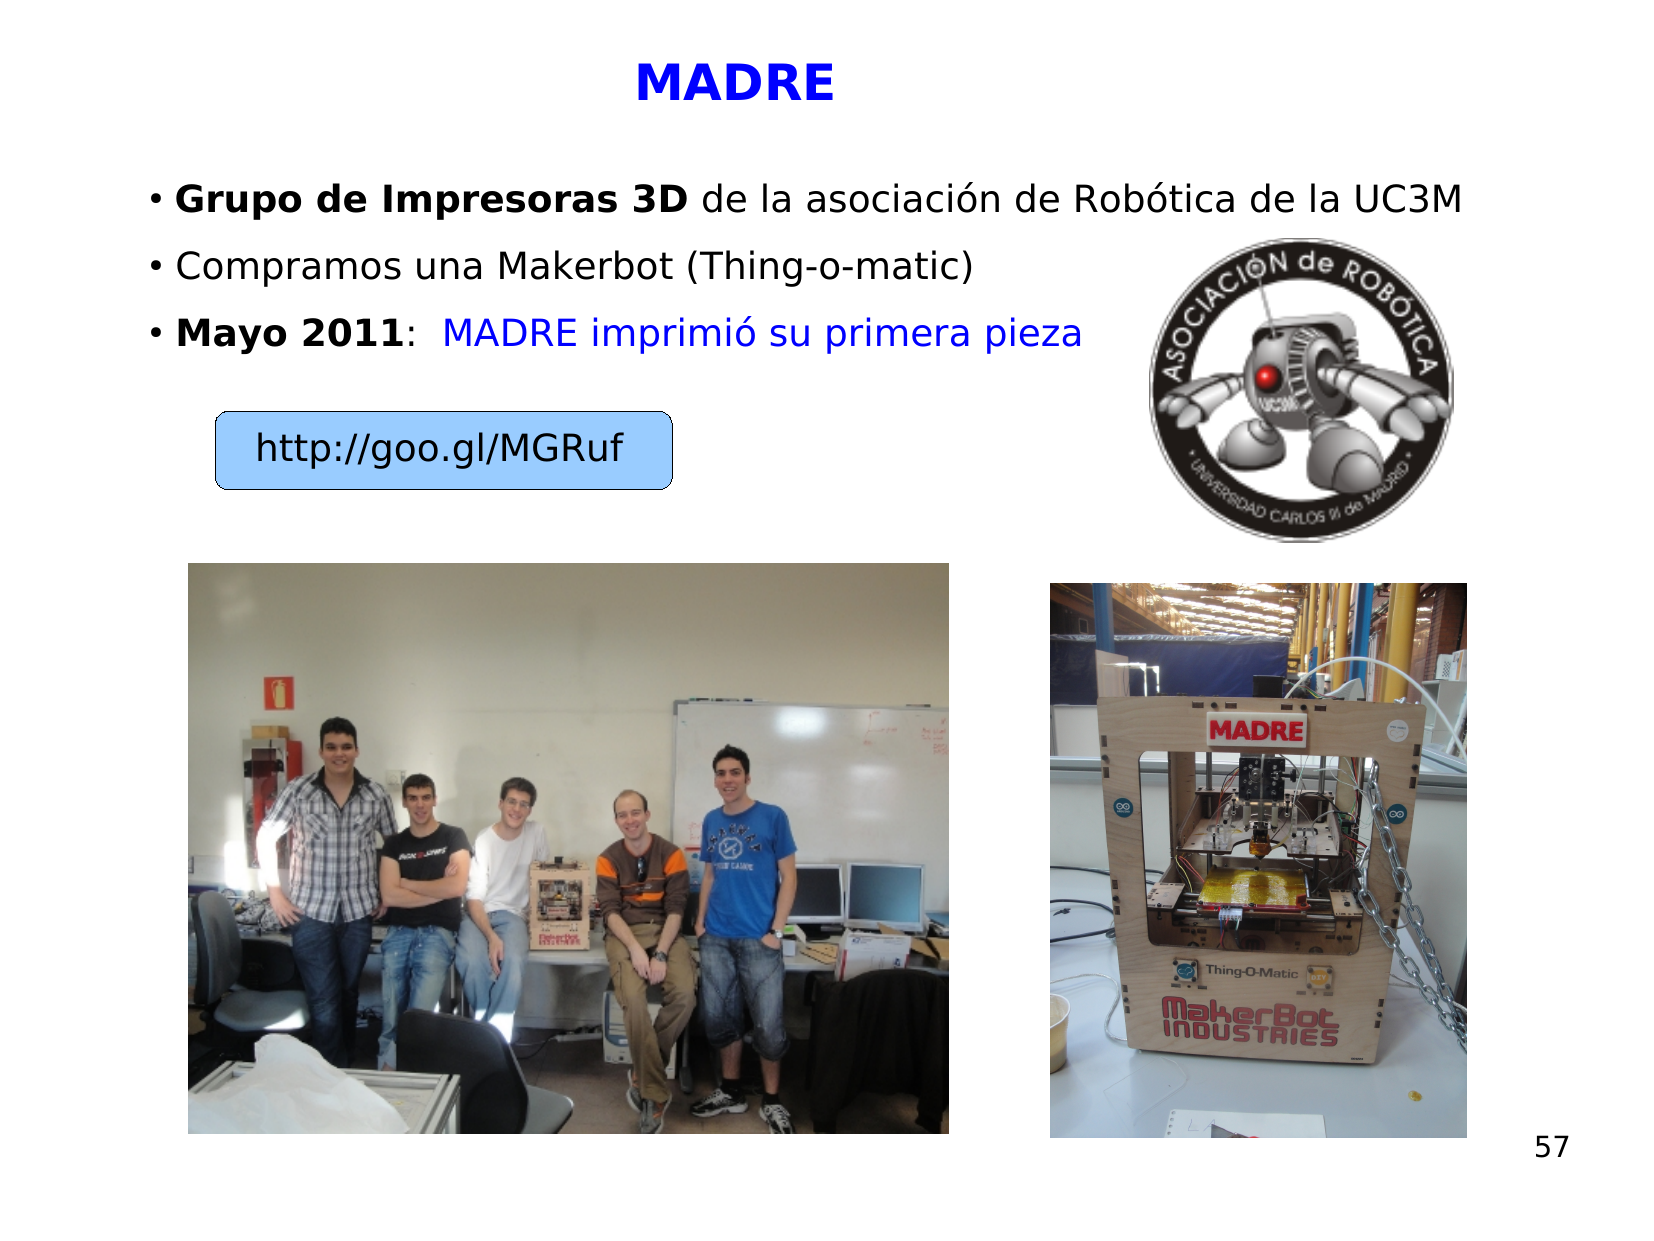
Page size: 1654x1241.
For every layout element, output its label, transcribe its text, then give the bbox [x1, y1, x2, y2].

text_box Grupo de Impresoras 3D de la asociación de Robótica de la UC3M Compramos una Makerbot (Thing-o-matic) Mayo 2011: MADRE imprimió su primera pieza [134, 170, 1525, 364]
text_box [215, 411, 673, 490]
text_box http://goo.gl/MGRuf [240, 419, 648, 478]
picture [1149, 238, 1454, 543]
picture [188, 563, 949, 1134]
picture [1050, 583, 1467, 1138]
text_box MADRE [619, 46, 936, 120]
